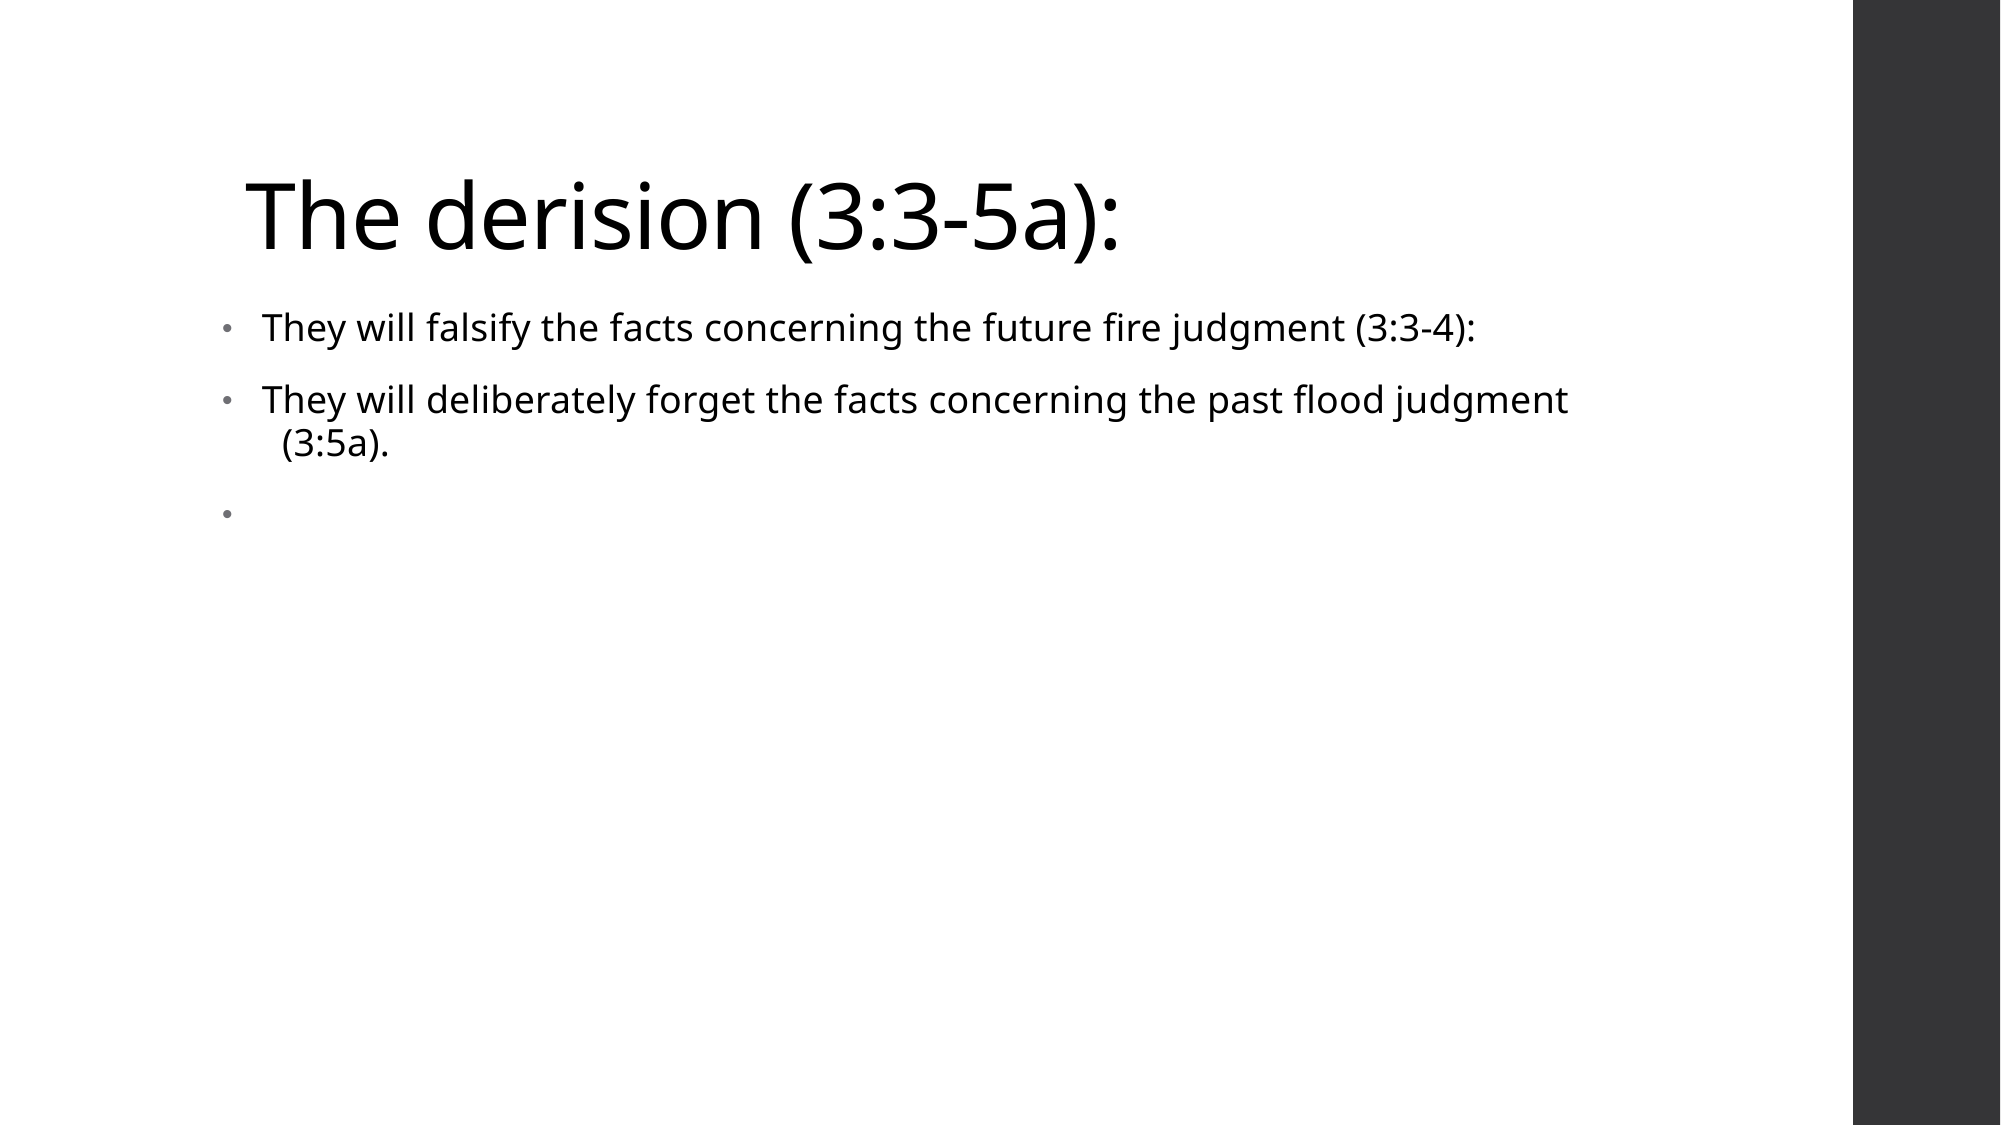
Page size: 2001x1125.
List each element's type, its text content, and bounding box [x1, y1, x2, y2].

title The derision (3:3-5a): [206, 60, 1797, 278]
list They will falsify the facts concerning the future fire judgment (3:3-4): They will deliberately forget the facts concerning the past flood judgment (3:5a). [206, 299, 1617, 1014]
